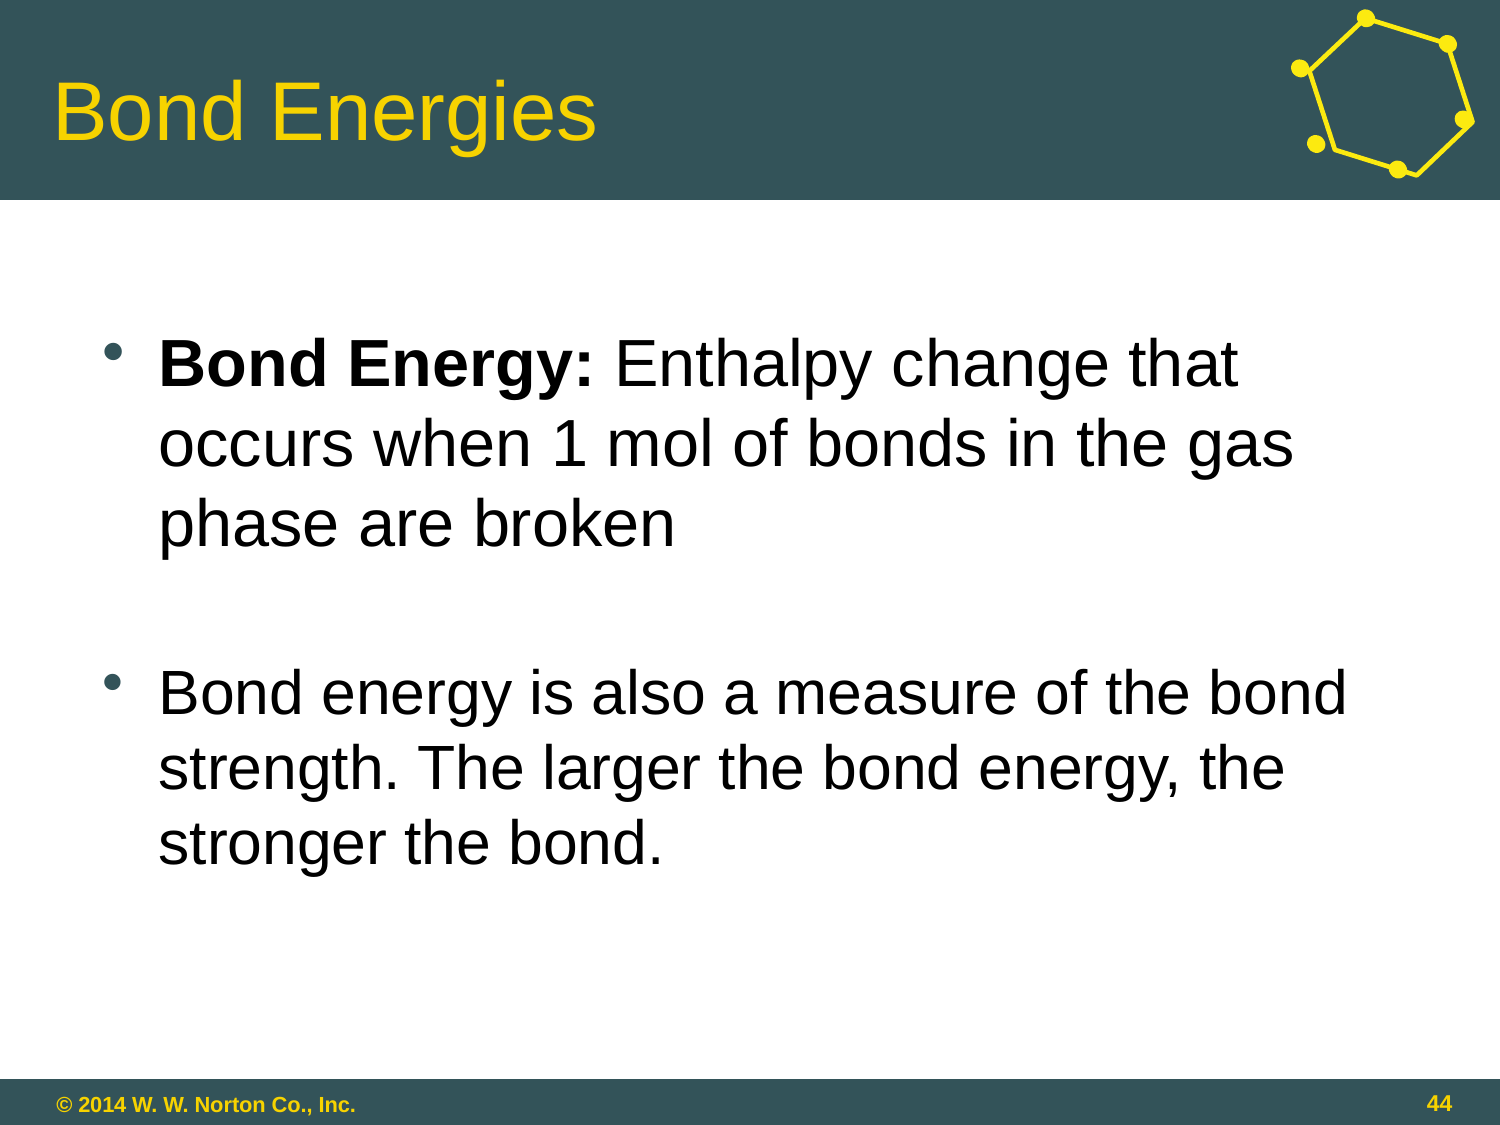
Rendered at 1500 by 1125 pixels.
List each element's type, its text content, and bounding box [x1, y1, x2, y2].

text_box Bond Energy: Enthalpy change that occurs when 1 mol of bonds in the gas phase are broken Bond energy is also a measure of the bond strength. The larger the bond energy, the stronger the bond. [87, 312, 1463, 975]
slide_number <number> [1408, 1085, 1468, 1120]
title Bond Energies [37, 19, 1118, 195]
